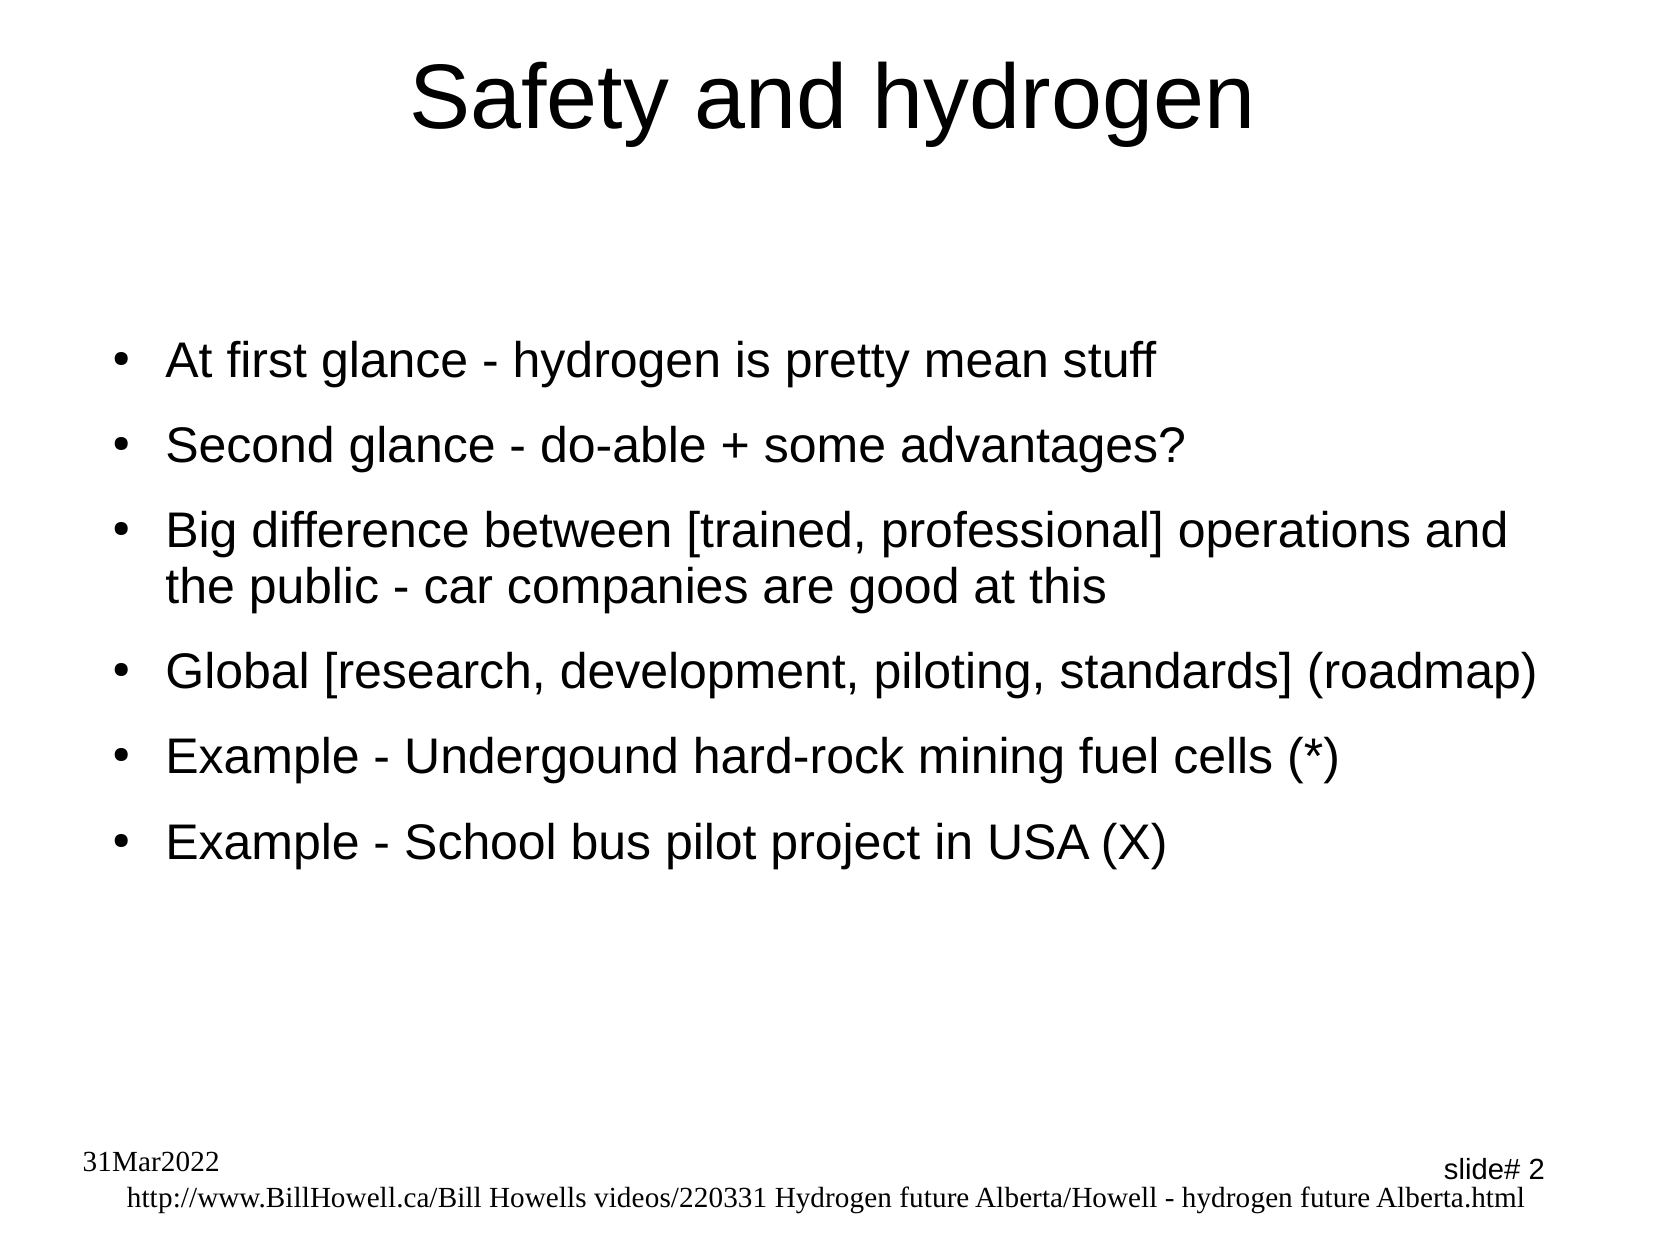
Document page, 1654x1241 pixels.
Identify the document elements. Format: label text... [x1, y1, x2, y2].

title Safety and hydrogen [70, 17, 1559, 178]
list At first glance - hydrogen is pretty mean stuff Second glance - do-able + some advantages? Big difference between [trained, professional] operations and the public - car companies are good at this Global [research, development, piloting, standards] (roadmap) Example - Undergound hard-rock mining fuel cells (*) Example - School bus pilot project in USA (X) [94, 331, 1583, 875]
text_box slide# 2 [1429, 1145, 1571, 1193]
